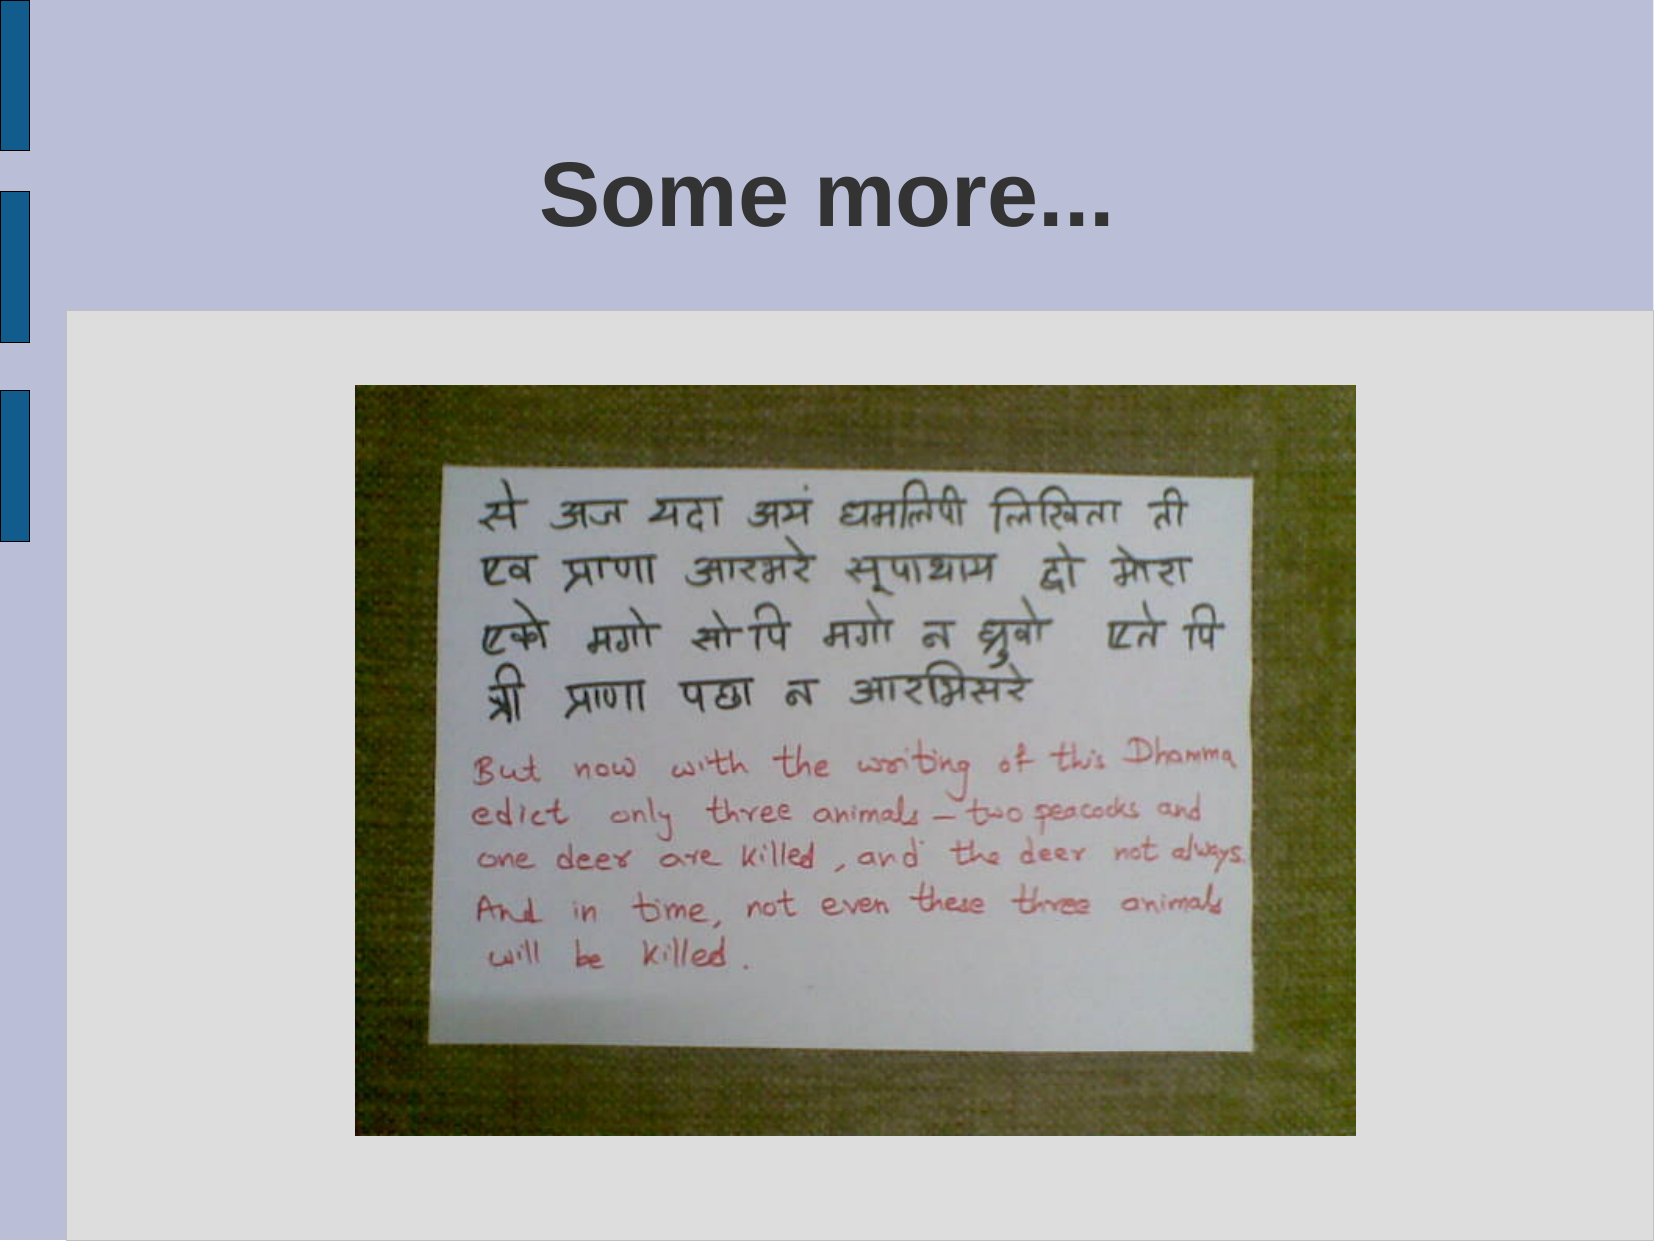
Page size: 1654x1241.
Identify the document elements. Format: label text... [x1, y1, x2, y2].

title Some more... [121, 98, 1534, 291]
picture [355, 385, 1356, 1136]
